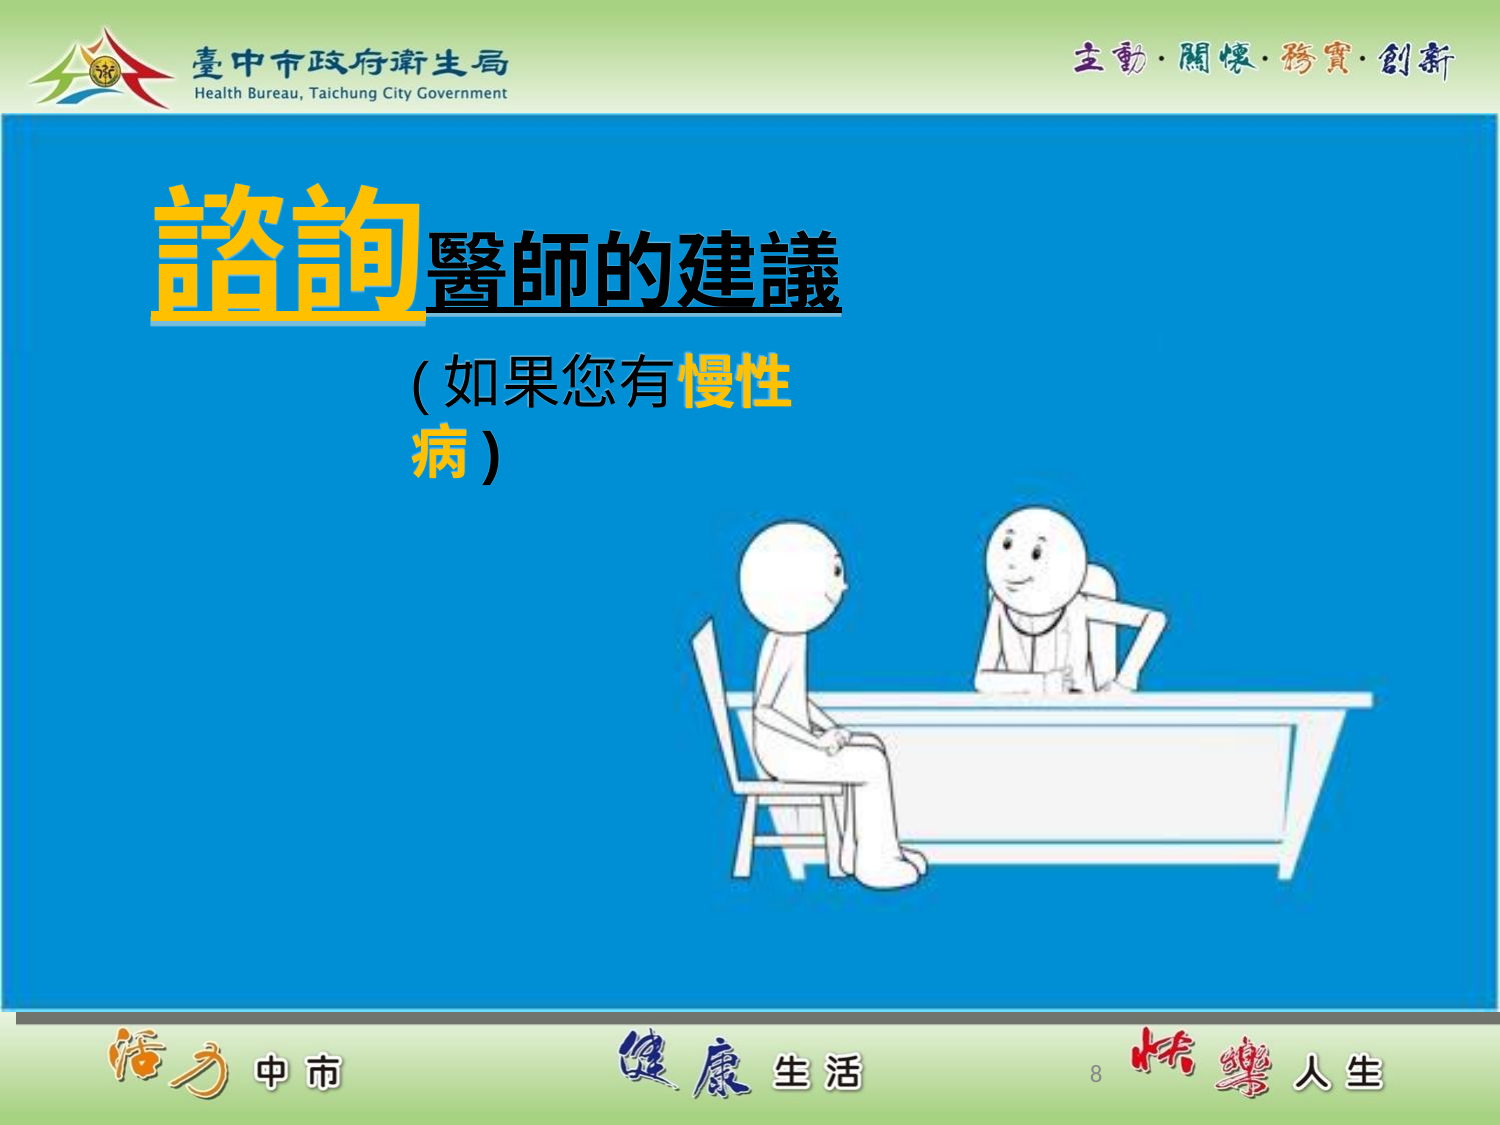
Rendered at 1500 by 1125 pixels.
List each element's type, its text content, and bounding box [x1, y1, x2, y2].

text_box [1074, 1042, 1426, 1103]
picture [0, 113, 1500, 1012]
text_box 諮詢醫師的建議 [135, 156, 1034, 339]
text_box (如果您有慢性病) [395, 337, 857, 424]
